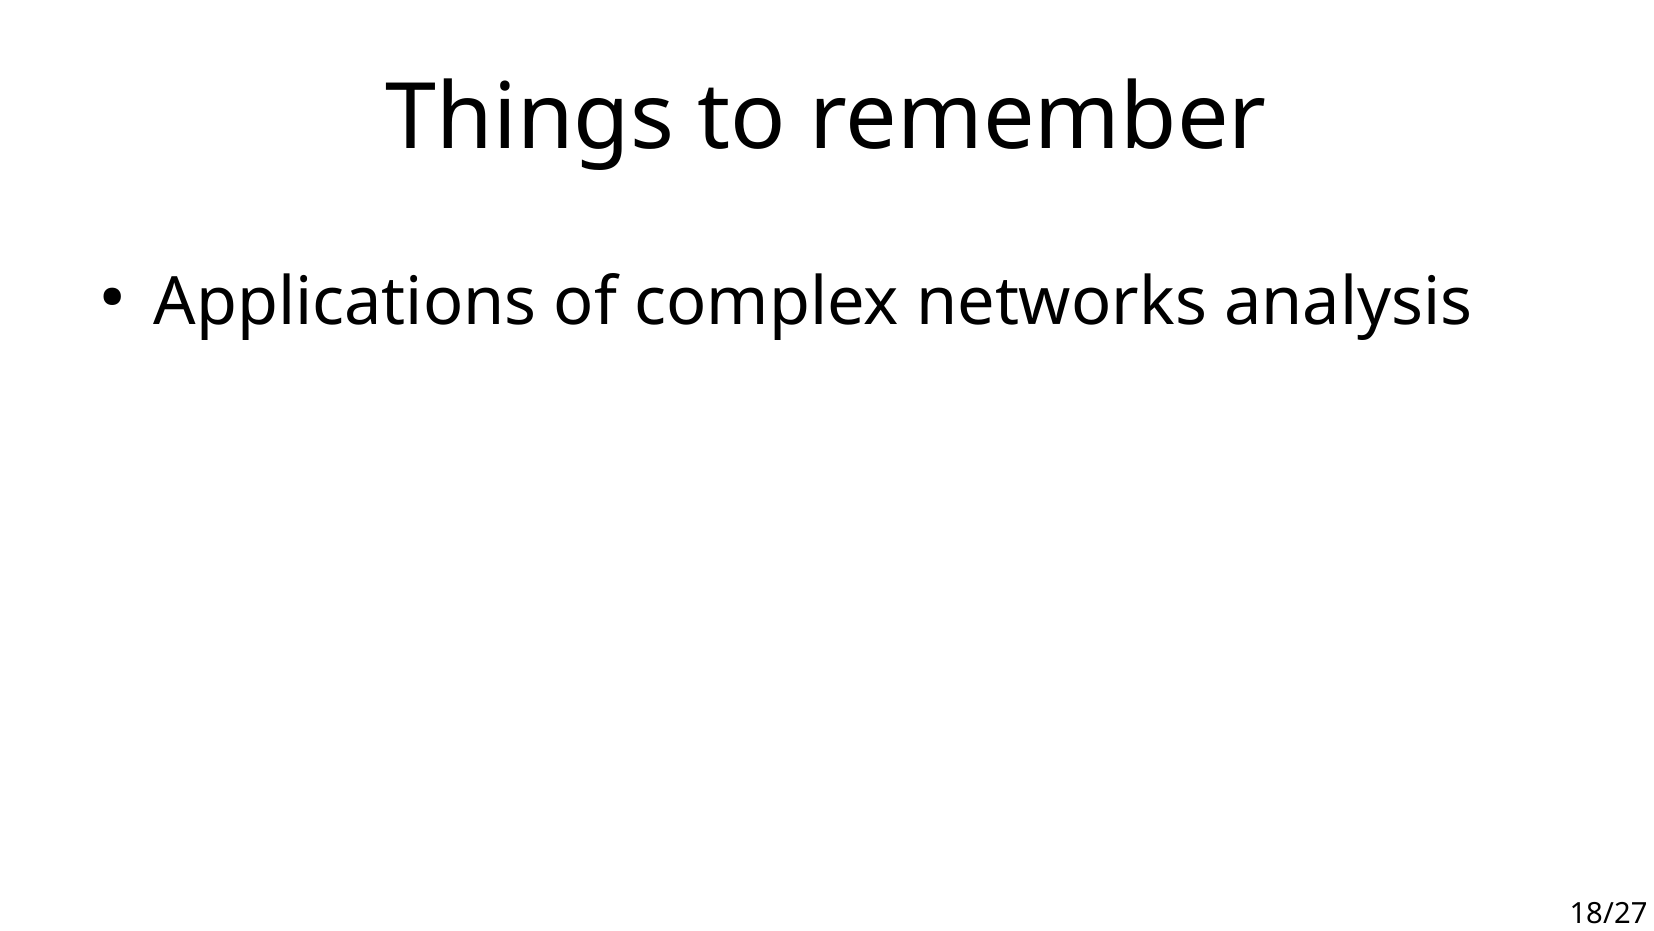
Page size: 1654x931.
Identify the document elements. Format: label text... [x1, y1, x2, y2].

list Applications of complex networks analysis [82, 253, 1571, 793]
title Things to remember [82, 1, 1571, 226]
